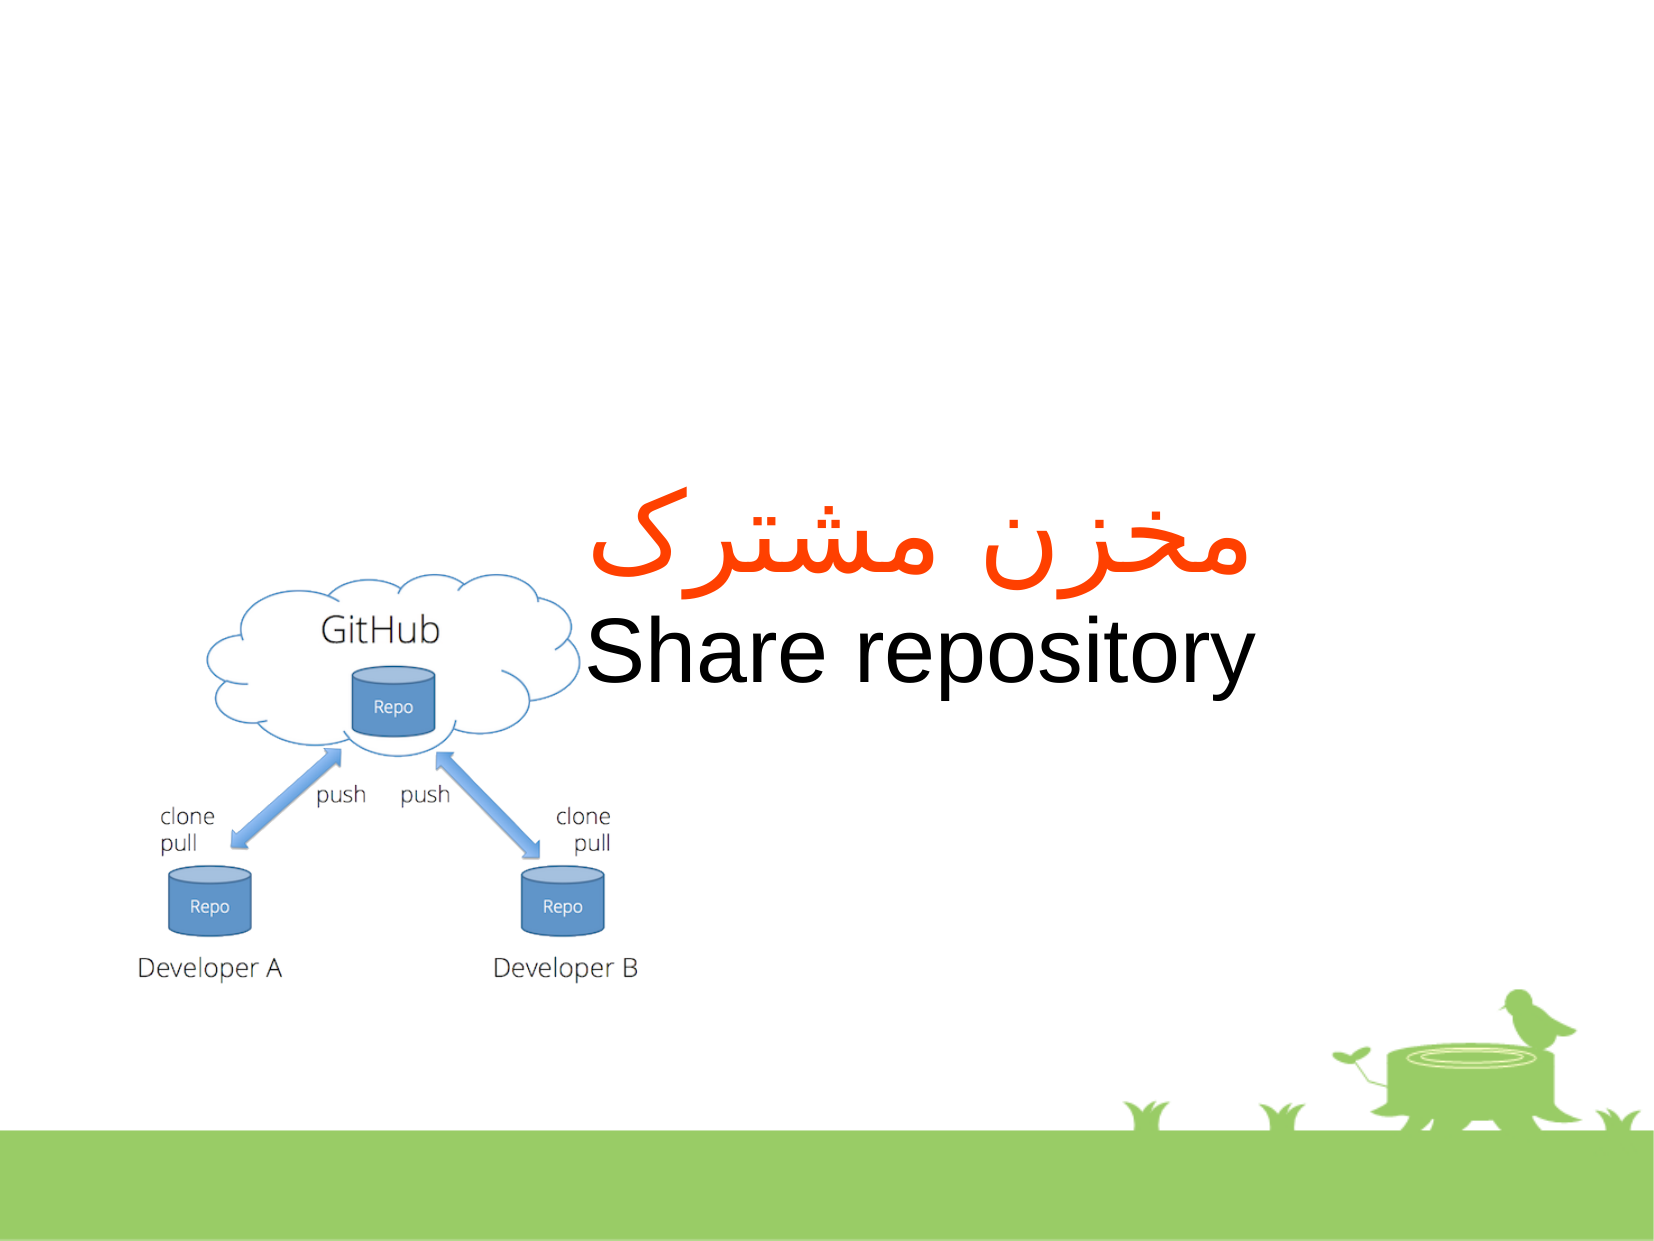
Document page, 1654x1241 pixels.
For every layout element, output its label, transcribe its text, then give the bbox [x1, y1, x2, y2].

title مخزن مشترک Share repository [176, 420, 1654, 750]
picture [0, 0, 1654, 1241]
